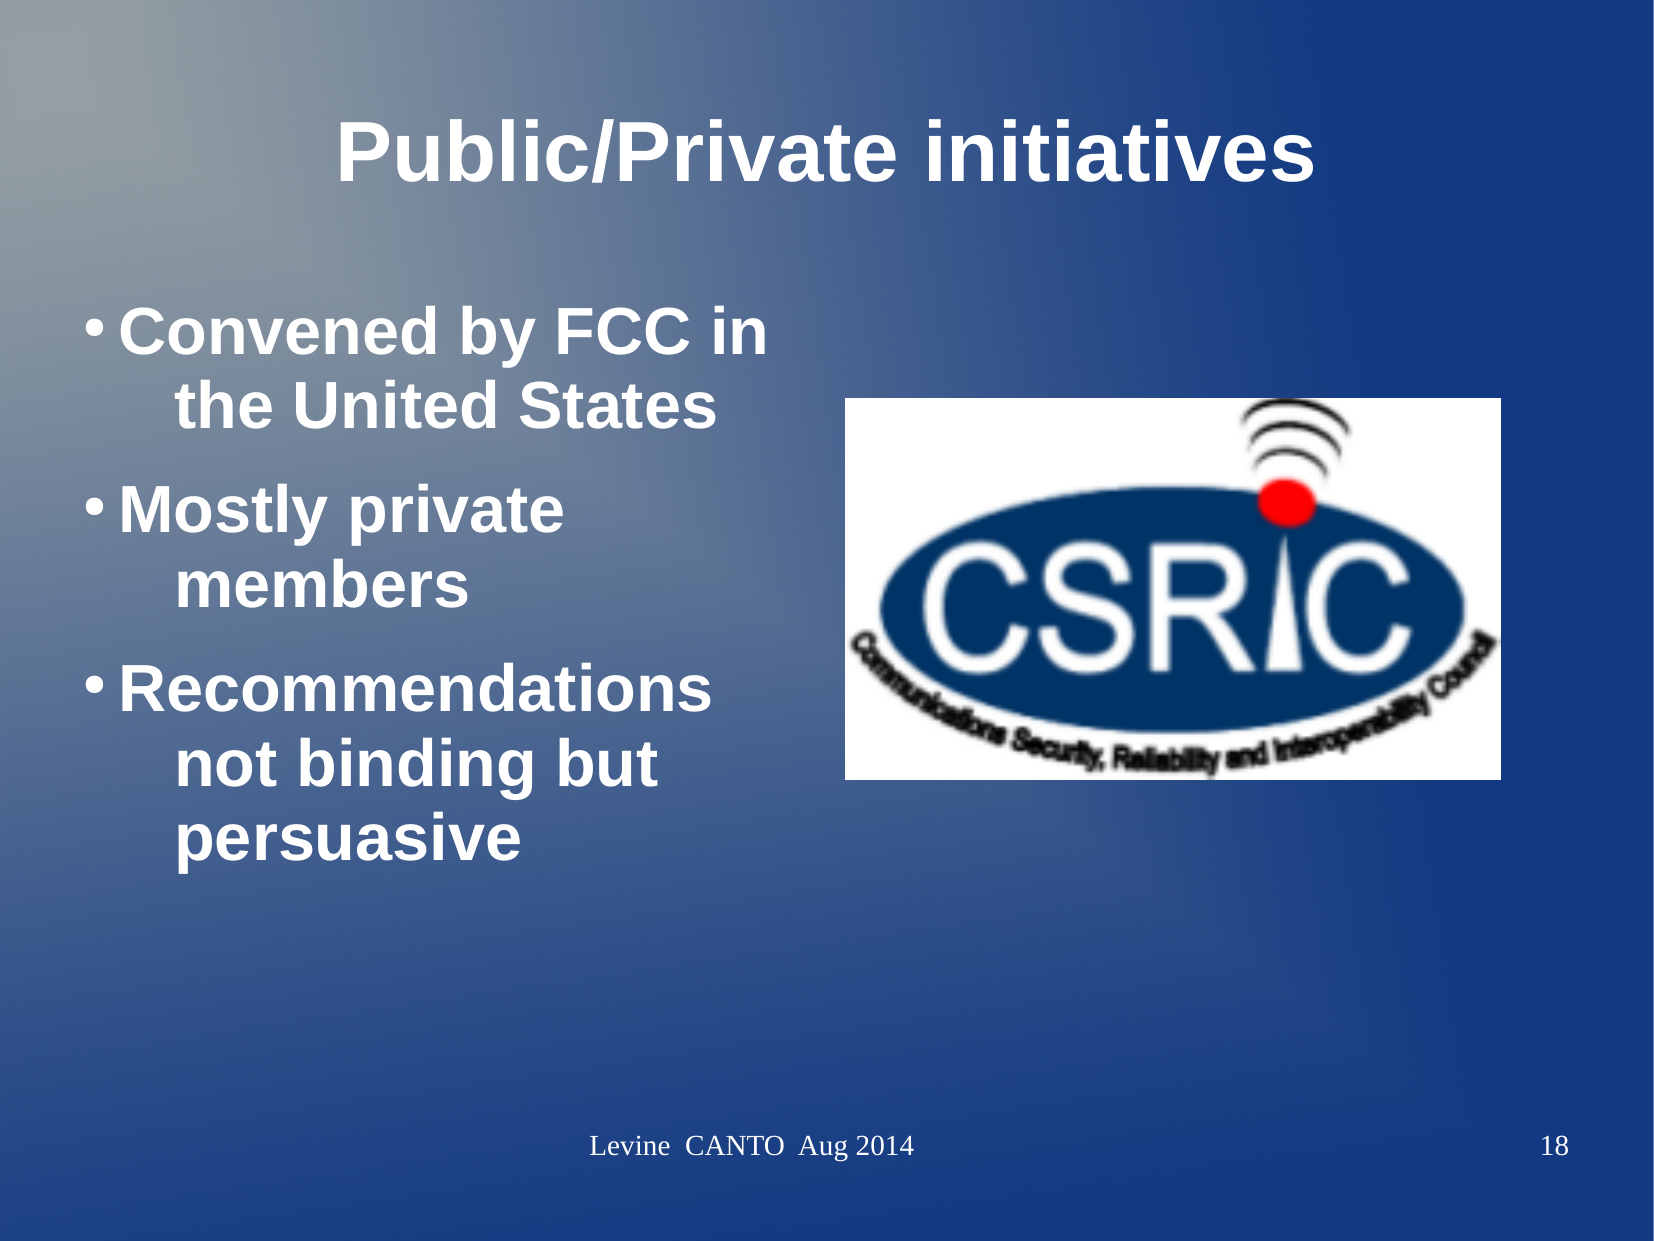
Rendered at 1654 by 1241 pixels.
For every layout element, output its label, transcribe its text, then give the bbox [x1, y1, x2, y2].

picture [0, 0, 1654, 1241]
title Public/Private initiatives [82, 49, 1571, 257]
list Convened by FCC in the United States Mostly private members Recommendations not binding but persuasive [82, 290, 809, 1114]
